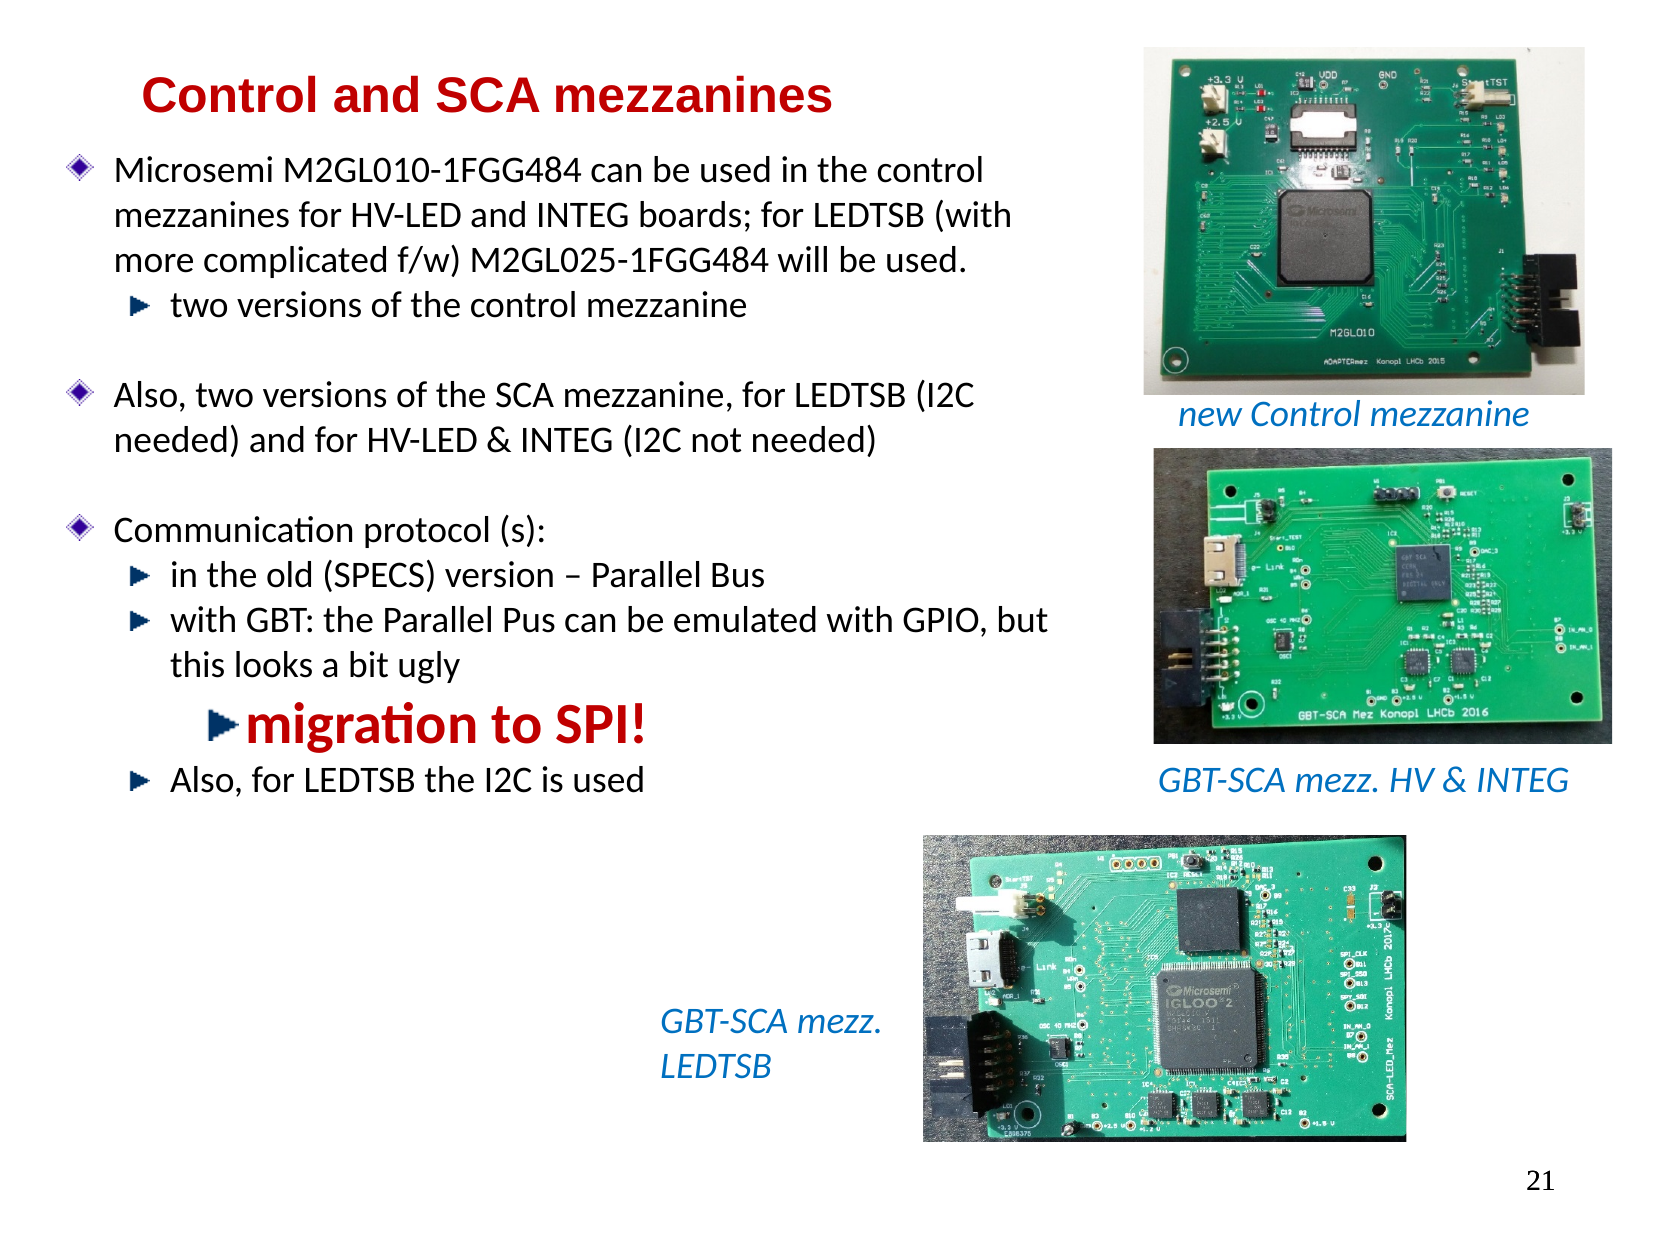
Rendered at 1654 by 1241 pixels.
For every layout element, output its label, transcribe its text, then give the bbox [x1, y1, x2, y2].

text_box GBT-SCA mezz. LEDTSB [645, 988, 907, 1094]
text_box Control and SCA mezzanines [126, 55, 849, 130]
picture [1143, 47, 1585, 395]
picture [123, 289, 150, 316]
picture [198, 699, 239, 741]
picture [66, 154, 94, 181]
text_box new Control mezzanine [1163, 382, 1546, 442]
picture [123, 604, 150, 631]
slide_number <numéro> [1185, 1153, 1571, 1241]
picture [123, 764, 150, 791]
picture [1153, 448, 1613, 744]
picture [66, 379, 94, 406]
picture [923, 835, 1407, 1142]
text_box Microsemi M2GL010-1FGG484 can be used in the control mezzanines for HV-LED and INTEG boards; for LEDTSB (with more complicated f/w) M2GL025-1FGG484 will be used. two versions of the control mezzanine Also, two versions of the SCA mezzanine, for LEDTSB (I2C needed) and for HV-LED & INTEG (I2C not needed) Communication protocol (s): in the old (SPECS) version – Parallel Bus with GBT: the Parallel Pus can be emulated with GPIO, but this looks a bit ugly migration to SPI! Also, for LEDTSB the I2C is used [52, 137, 1106, 808]
picture [123, 559, 150, 586]
picture [66, 514, 94, 541]
text_box GBT-SCA mezz. HV & INTEG [1143, 747, 1585, 808]
